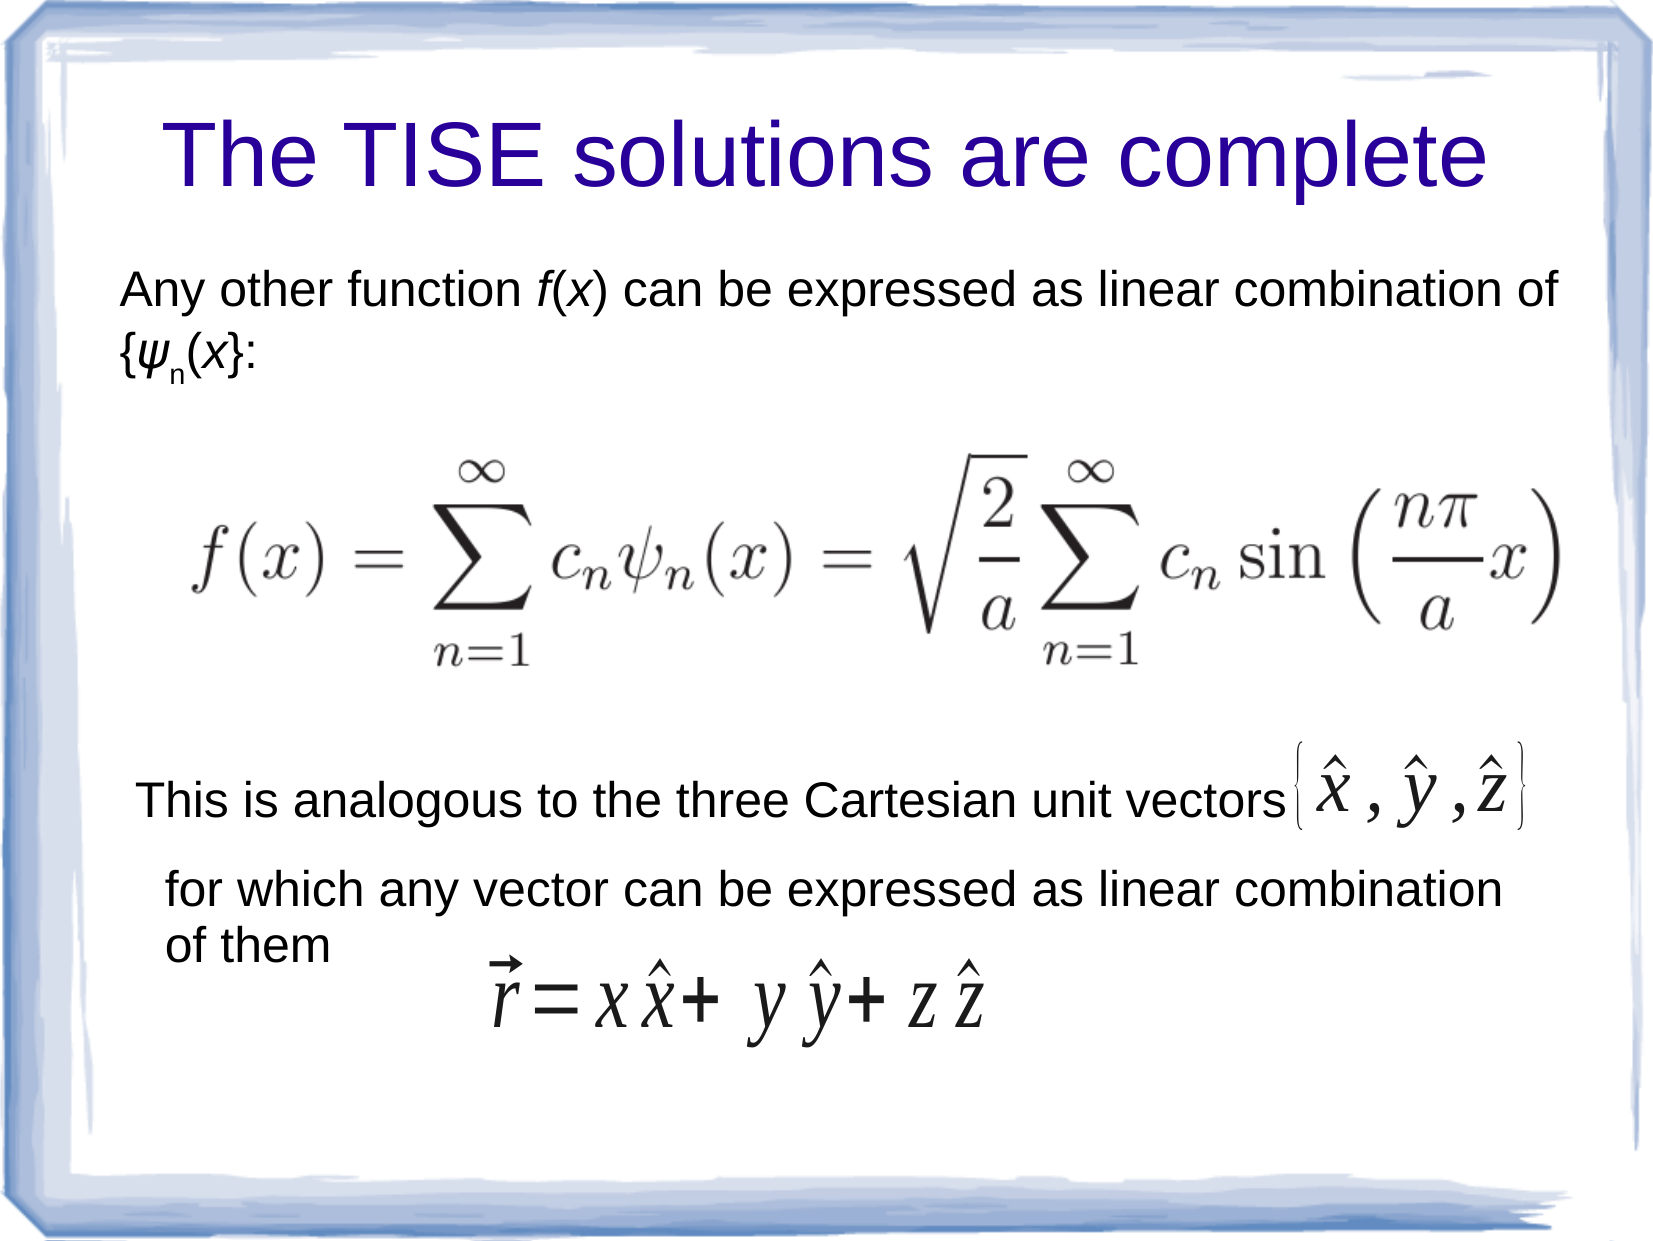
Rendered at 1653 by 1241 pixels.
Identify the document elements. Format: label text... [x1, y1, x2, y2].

text_box for which any vector can be expressed as linear combination of them [149, 854, 1546, 990]
picture [0, 0, 1653, 1241]
text_box Any other function f(x) can be expressed as linear combination of {ψn(x}: [104, 254, 1635, 453]
chart [1275, 738, 1576, 841]
chart [468, 945, 1006, 1051]
title The TISE solutions are complete [82, 49, 1571, 257]
text_box This is analogous to the three Cartesian unit vectors [120, 765, 1275, 836]
